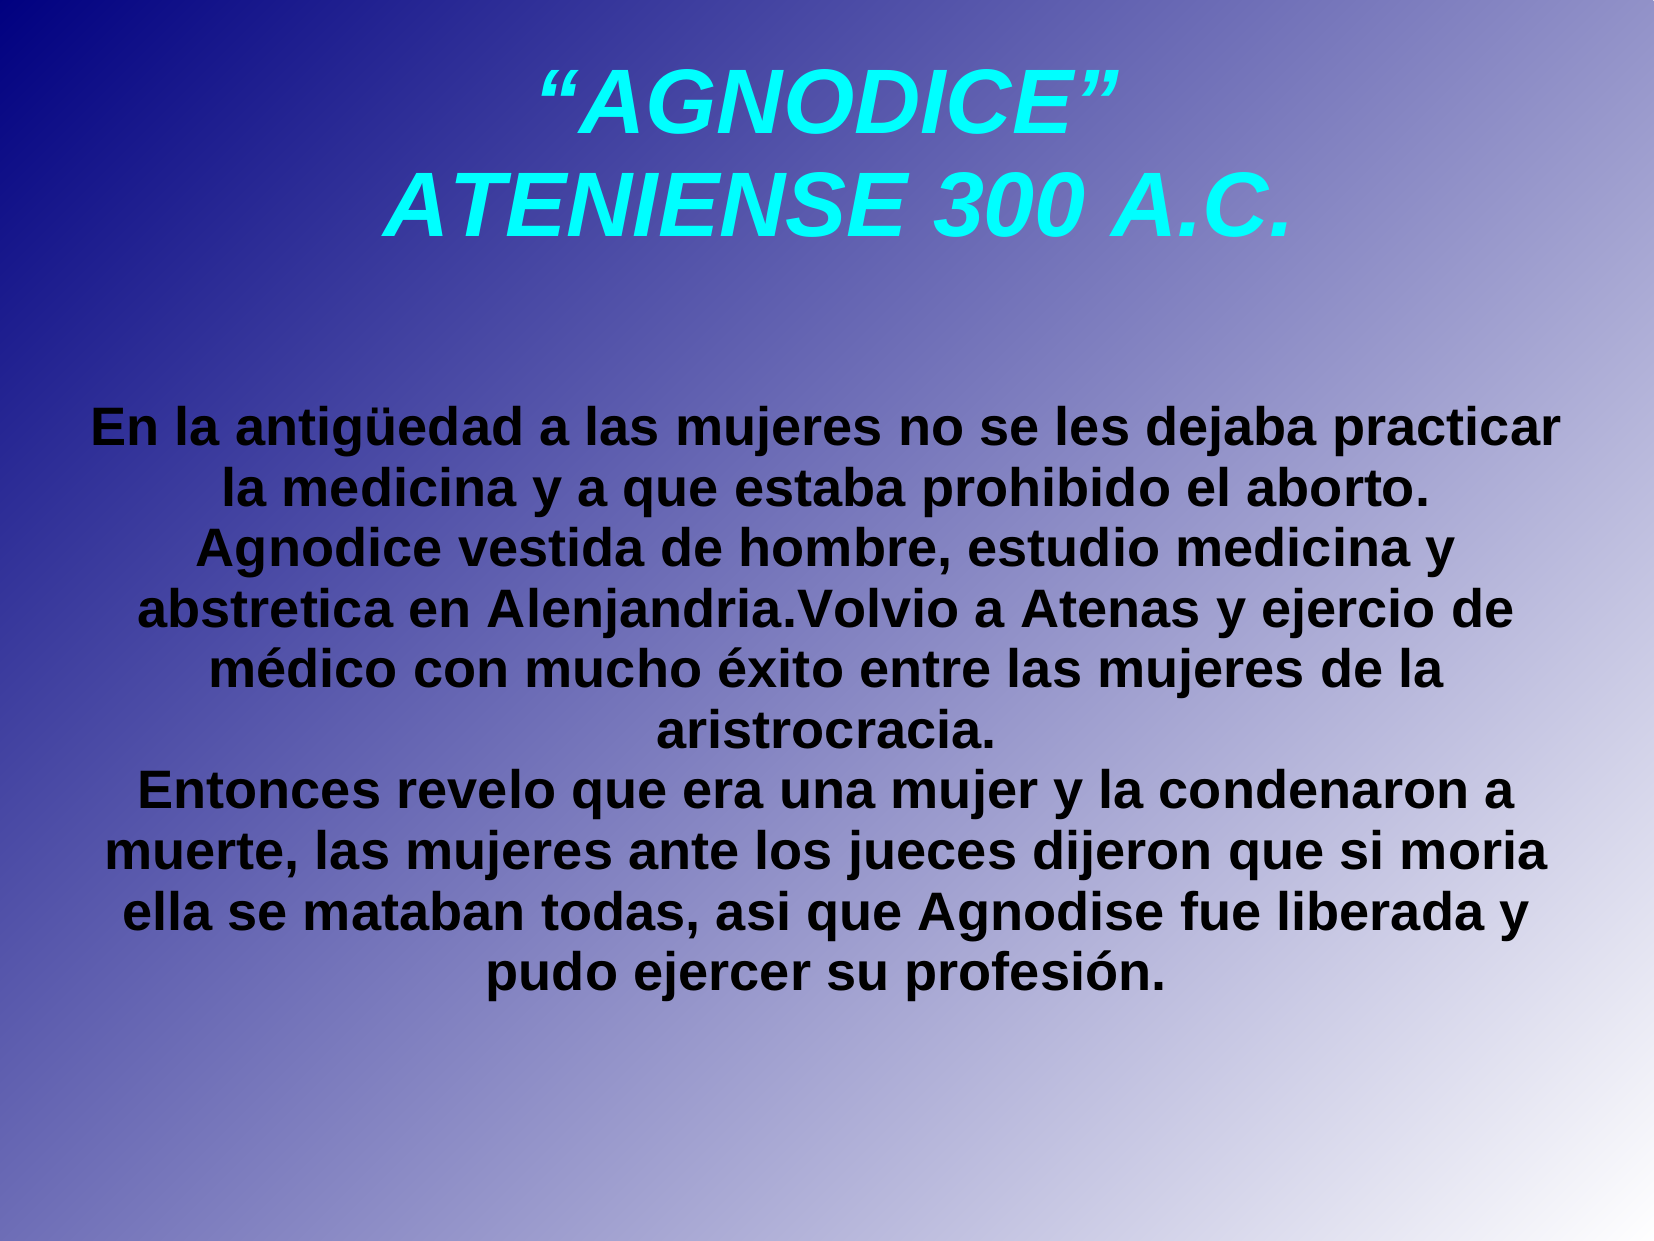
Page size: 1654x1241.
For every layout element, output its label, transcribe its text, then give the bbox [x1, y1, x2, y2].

title “AGNODICE” ATENIENSE 300 A.C. [82, 49, 1571, 257]
subtitle En la antigüedad a las mujeres no se les dejaba practicar la medicina y a que estaba prohibido el aborto. Agnodice vestida de hombre, estudio medicina y abstretica en Alenjandria.Volvio a Atenas y ejercio de médico con mucho éxito entre las mujeres de la aristrocracia. Entonces revelo que era una mujer y la condenaron a muerte, las mujeres ante los jueces dijeron que si moria ella se mataban todas, asi que Agnodise fue liberada y pudo ejercer su profesión. [82, 290, 1571, 1109]
